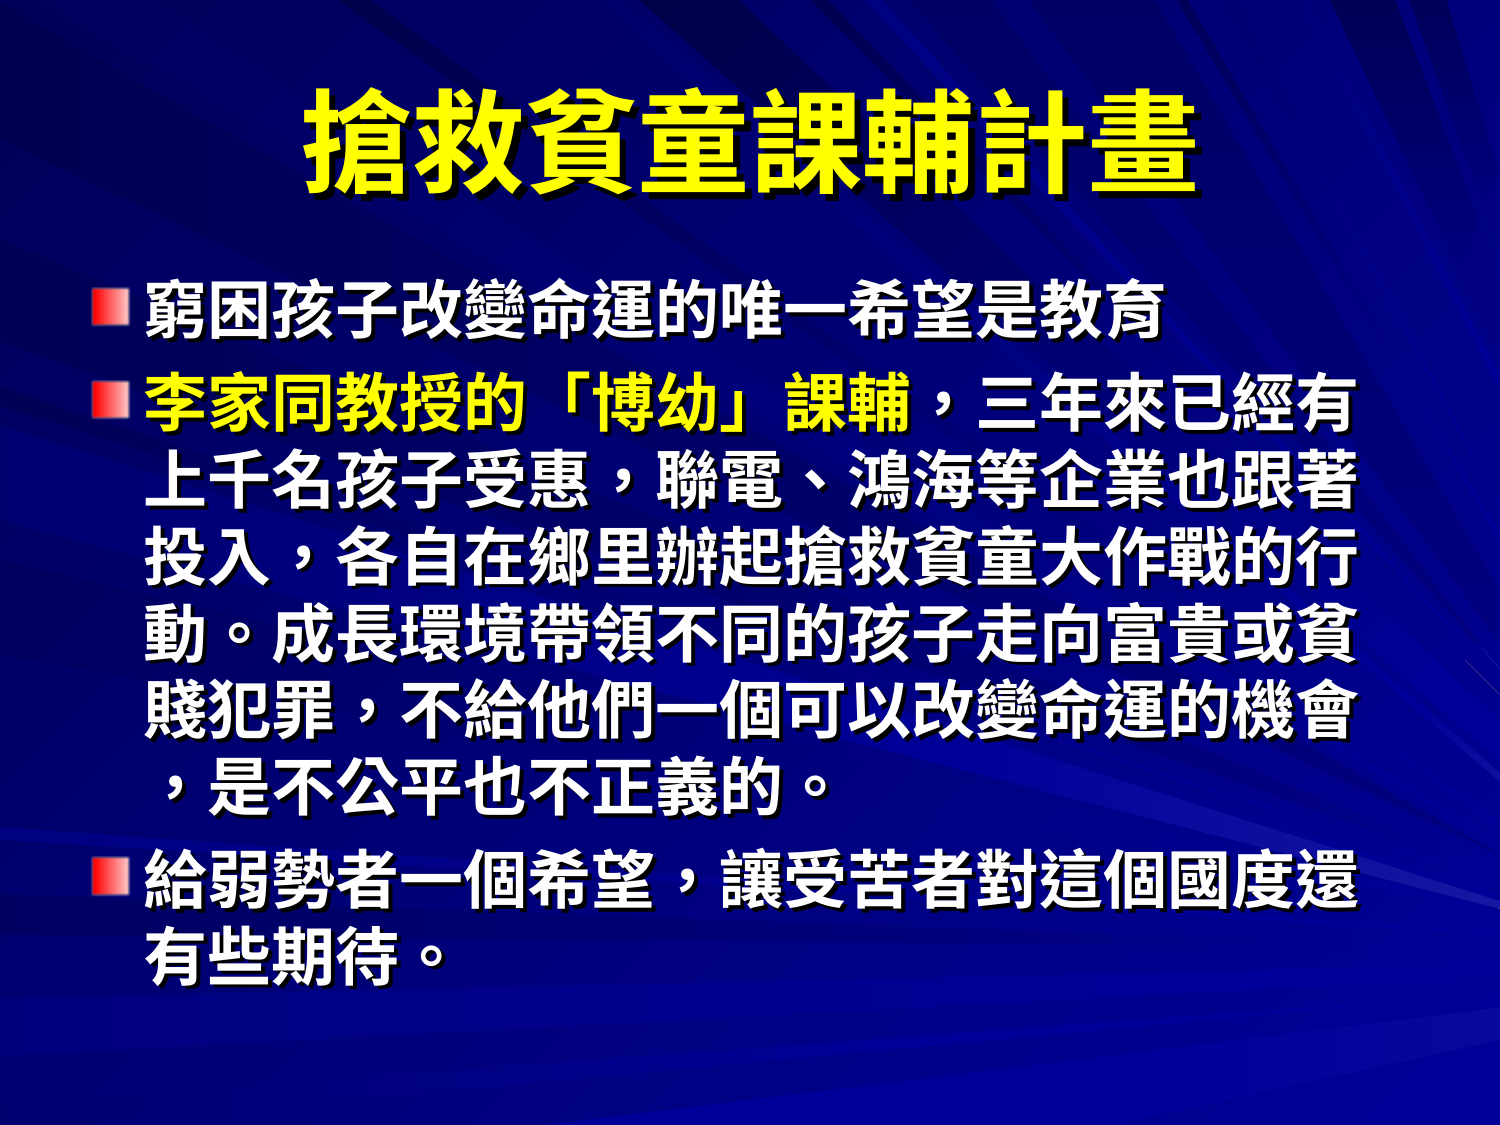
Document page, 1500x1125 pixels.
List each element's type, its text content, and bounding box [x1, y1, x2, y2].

title 搶救貧童課輔計畫 [75, 45, 1426, 234]
list 窮困孩子改變命運的唯一希望是教育 李家同教授的「博幼」課輔，三年來已經有上千名孩子受惠，聯電、鴻海等企業也跟著投入，各自在鄉里辦起搶救貧童大作戰的行動。成長環境帶領不同的孩子走向富貴或貧賤犯罪，不給他們一個可以改變命運的機會，是不公平也不正義的。 給弱勢者一個希望，讓受苦者對這個國度還有些期待。 [75, 262, 1426, 1006]
